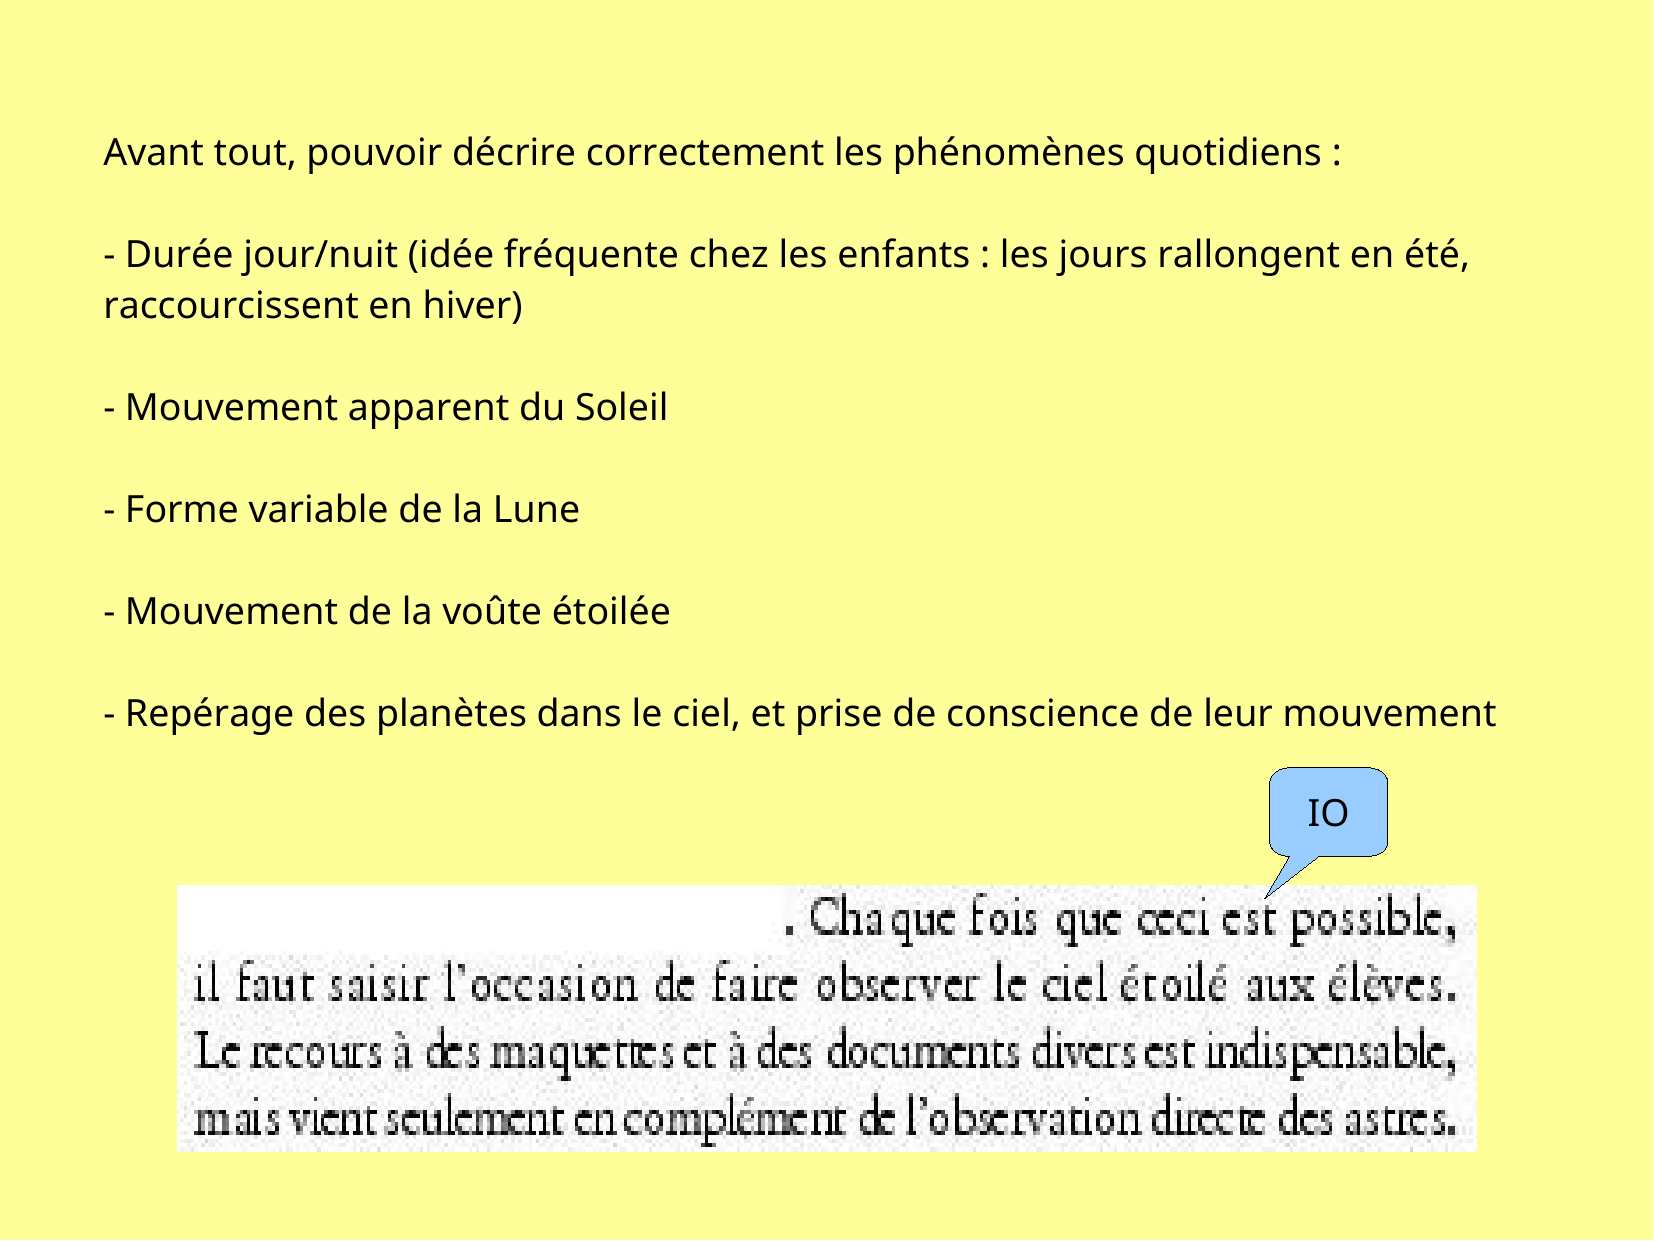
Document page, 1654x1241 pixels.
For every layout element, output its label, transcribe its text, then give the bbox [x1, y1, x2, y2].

text_box Avant tout, pouvoir décrire correctement les phénomènes quotidiens : - Durée jour/nuit (idée fréquente chez les enfants : les jours rallongent en été, raccourcissent en hiver) - Mouvement apparent du Soleil - Forme variable de la Lune - Mouvement de la voûte étoilée - Repérage des planètes dans le ciel, et prise de conscience de leur mouvement [88, 118, 1565, 786]
picture [177, 885, 1477, 1152]
text_box IO [1264, 767, 1388, 899]
